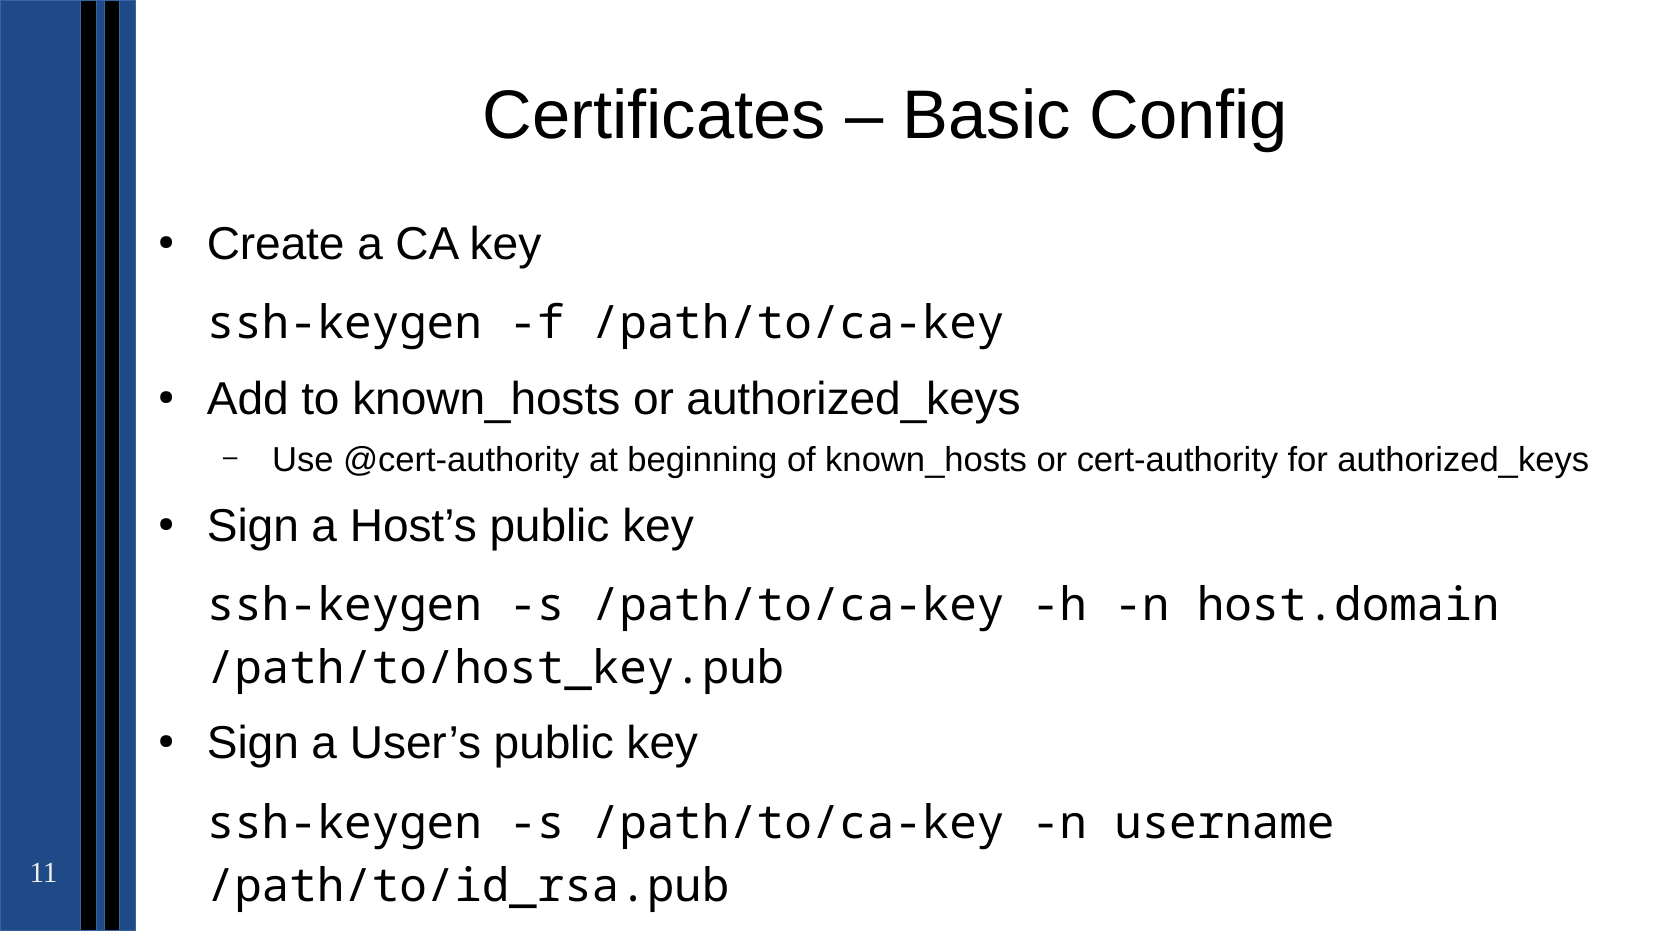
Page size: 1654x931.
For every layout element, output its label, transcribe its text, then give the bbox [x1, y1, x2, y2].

list Create a CA key ssh-keygen -f /path/to/ca-key Add to known_hosts or authorized_keys Use @cert-authority at beginning of known_hosts or cert-authority for authorized_keys Sign a Host’s public key ssh-keygen -s /path/to/ca-key -h -n host.domain /path/to/host_key.pub Sign a User’s public key ssh-keygen -s /path/to/ca-key -n username /path/to/id_rsa.pub [141, 217, 1630, 916]
title Certificates – Basic Config [141, 37, 1630, 193]
